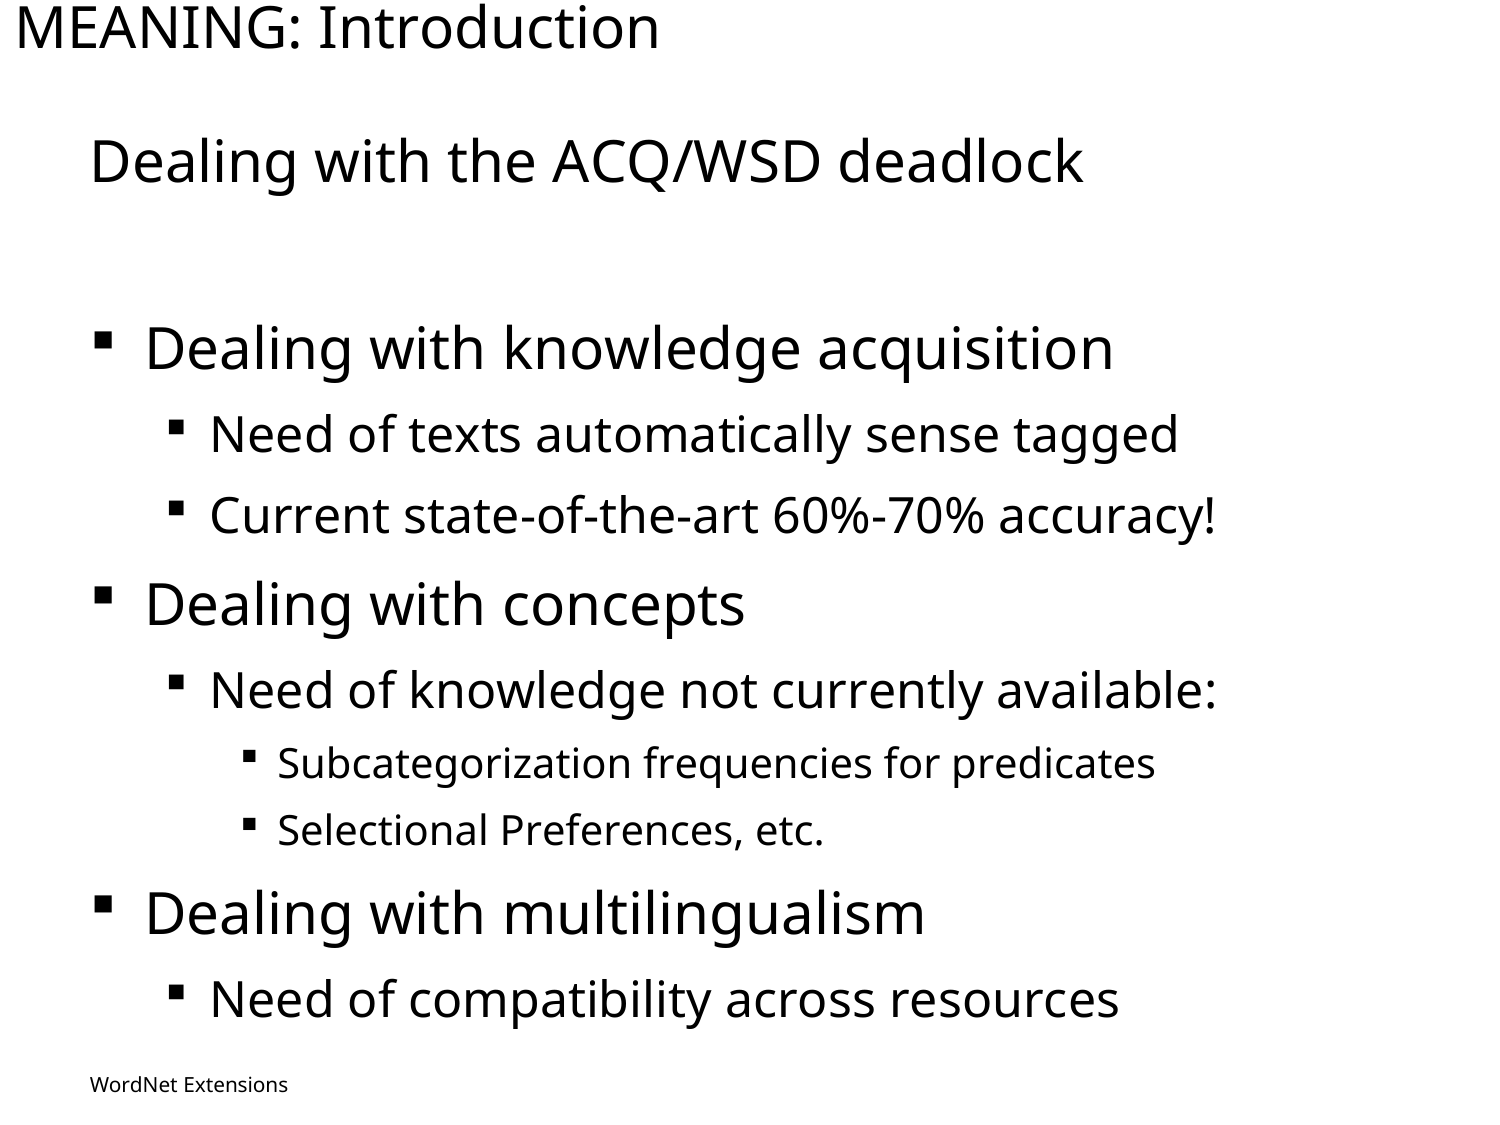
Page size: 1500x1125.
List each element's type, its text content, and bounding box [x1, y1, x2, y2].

list Dealing with the ACQ/WSD deadlock Dealing with knowledge acquisition Need of texts automatically sense tagged Current state-of-the-art 60%-70% accuracy! Dealing with concepts Need of knowledge not currently available: Subcategorization frequencies for predicates Selectional Preferences, etc. Dealing with multilingualism Need of compatibility across resources [75, 112, 1438, 1001]
title MEANING: Introduction [0, 0, 1500, 70]
